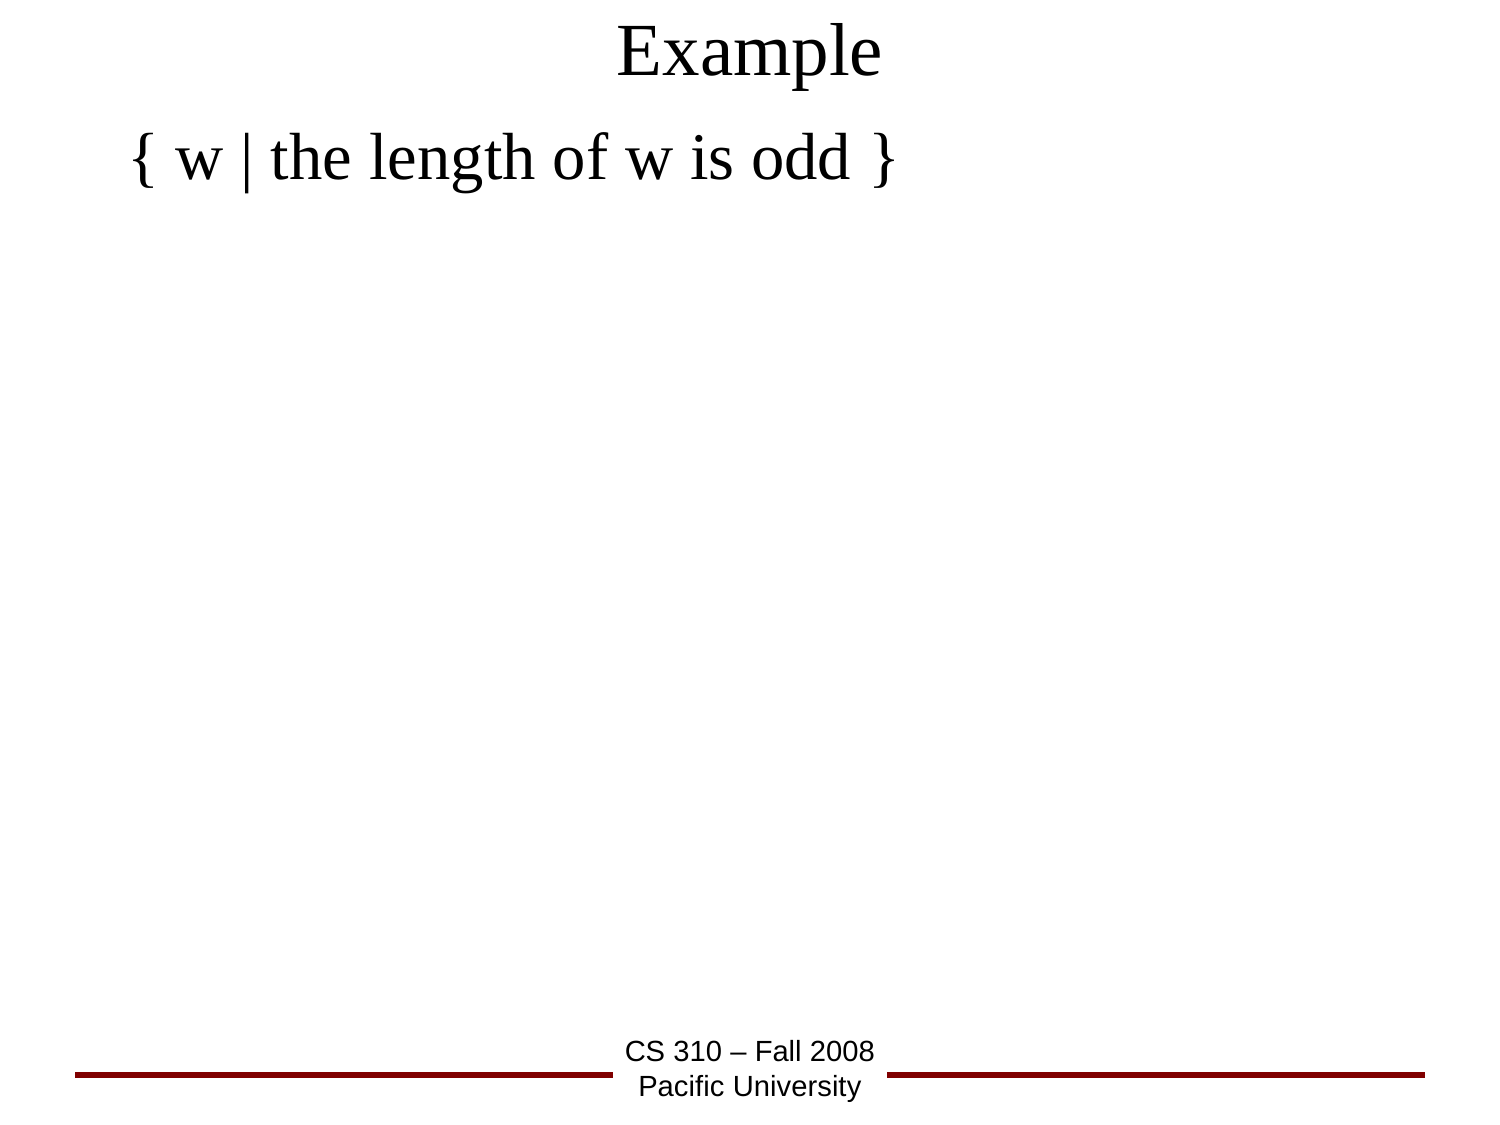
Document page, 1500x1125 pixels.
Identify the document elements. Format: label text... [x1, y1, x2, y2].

title Example [112, 0, 1388, 103]
list { w | the length of w is odd } [112, 112, 1388, 1001]
